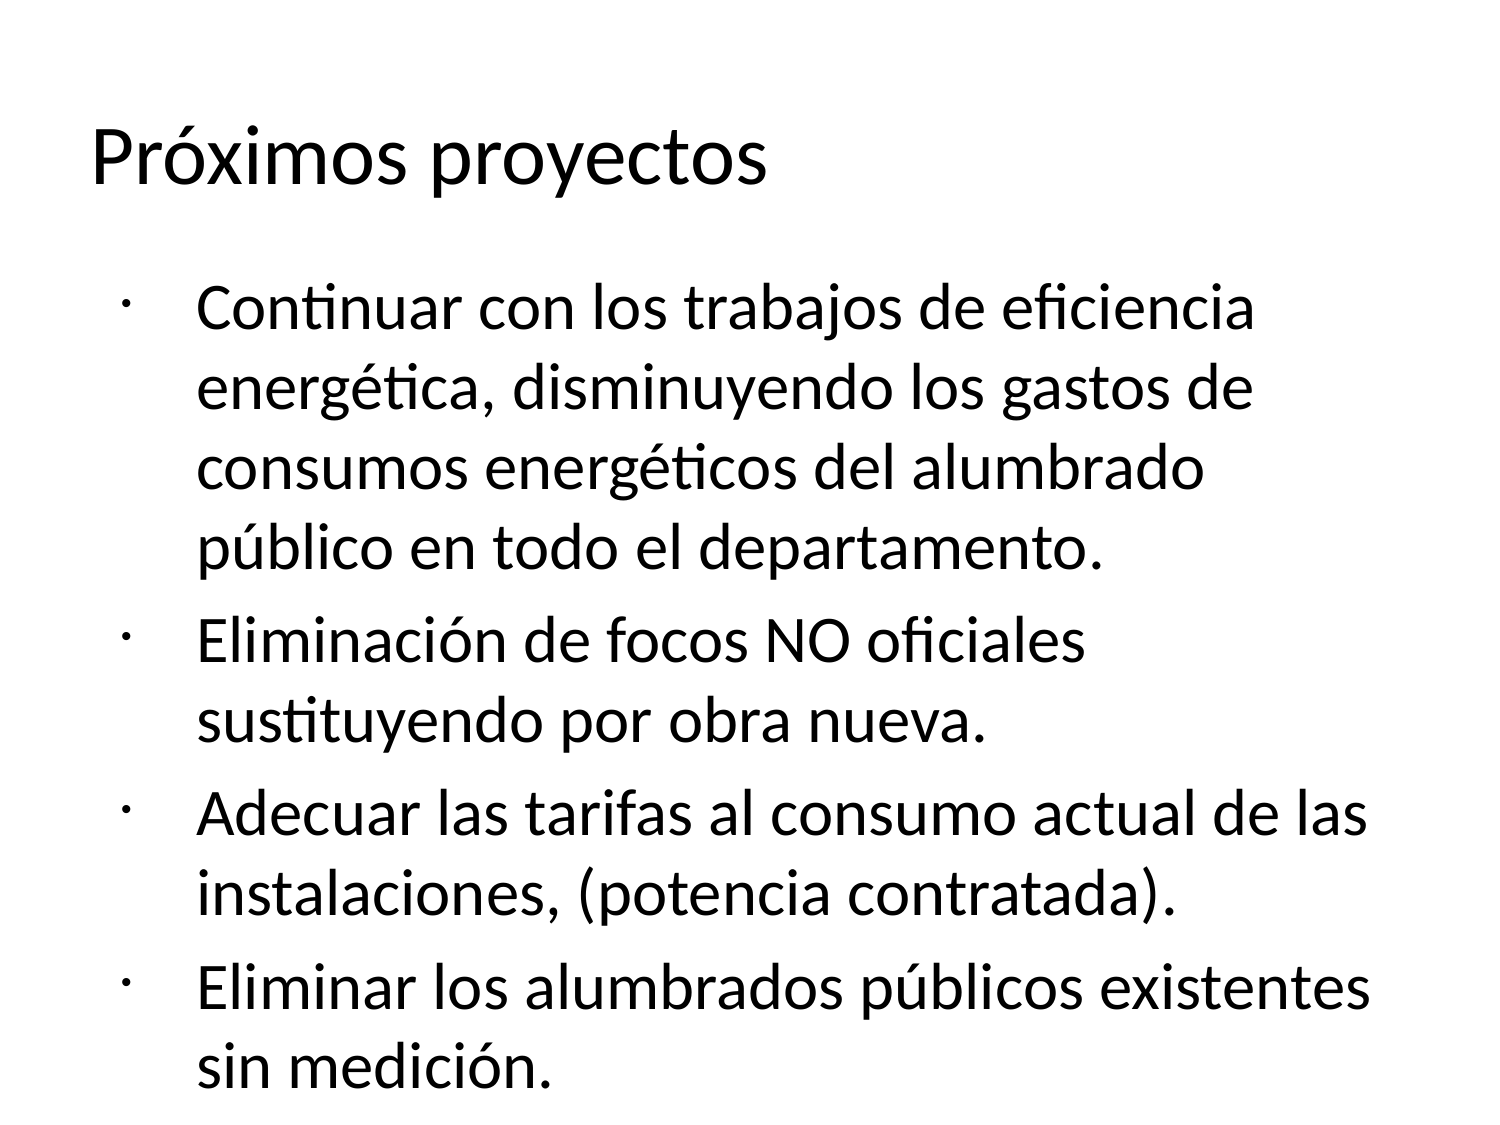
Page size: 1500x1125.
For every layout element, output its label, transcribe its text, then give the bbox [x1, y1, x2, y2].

text_box Próximos proyectos [74, 74, 1425, 225]
text_box Continuar con los trabajos de eficiencia energética, disminuyendo los gastos de consumos energéticos del alumbrado público en todo el departamento. Eliminación de focos NO oficiales sustituyendo por obra nueva. Adecuar las tarifas al consumo actual de las instalaciones, (potencia contratada). Eliminar los alumbrados públicos existentes sin medición. Adecuar las instalaciones de infraestructura (diagnóstico y proyecto) a eficientes energéticamente. Obras nuevas a realizar (proyectos de diseño) Cambio de iluminación a LED Estadio Monegal (Canelones). Cambio de Iluminación a LED Gimnasio Mato (Canelones). Iluminación LED (LED, R.G.B.) Obelisco de Las Piedras. Iluminación LED Mástil Las Piedras. Iluminación LED (LED, R.G.B.) El Águila (Villa Argentina). Proyecto en evaluación cambio de iluminación Estadio de Pando. [106, 255, 1394, 1005]
